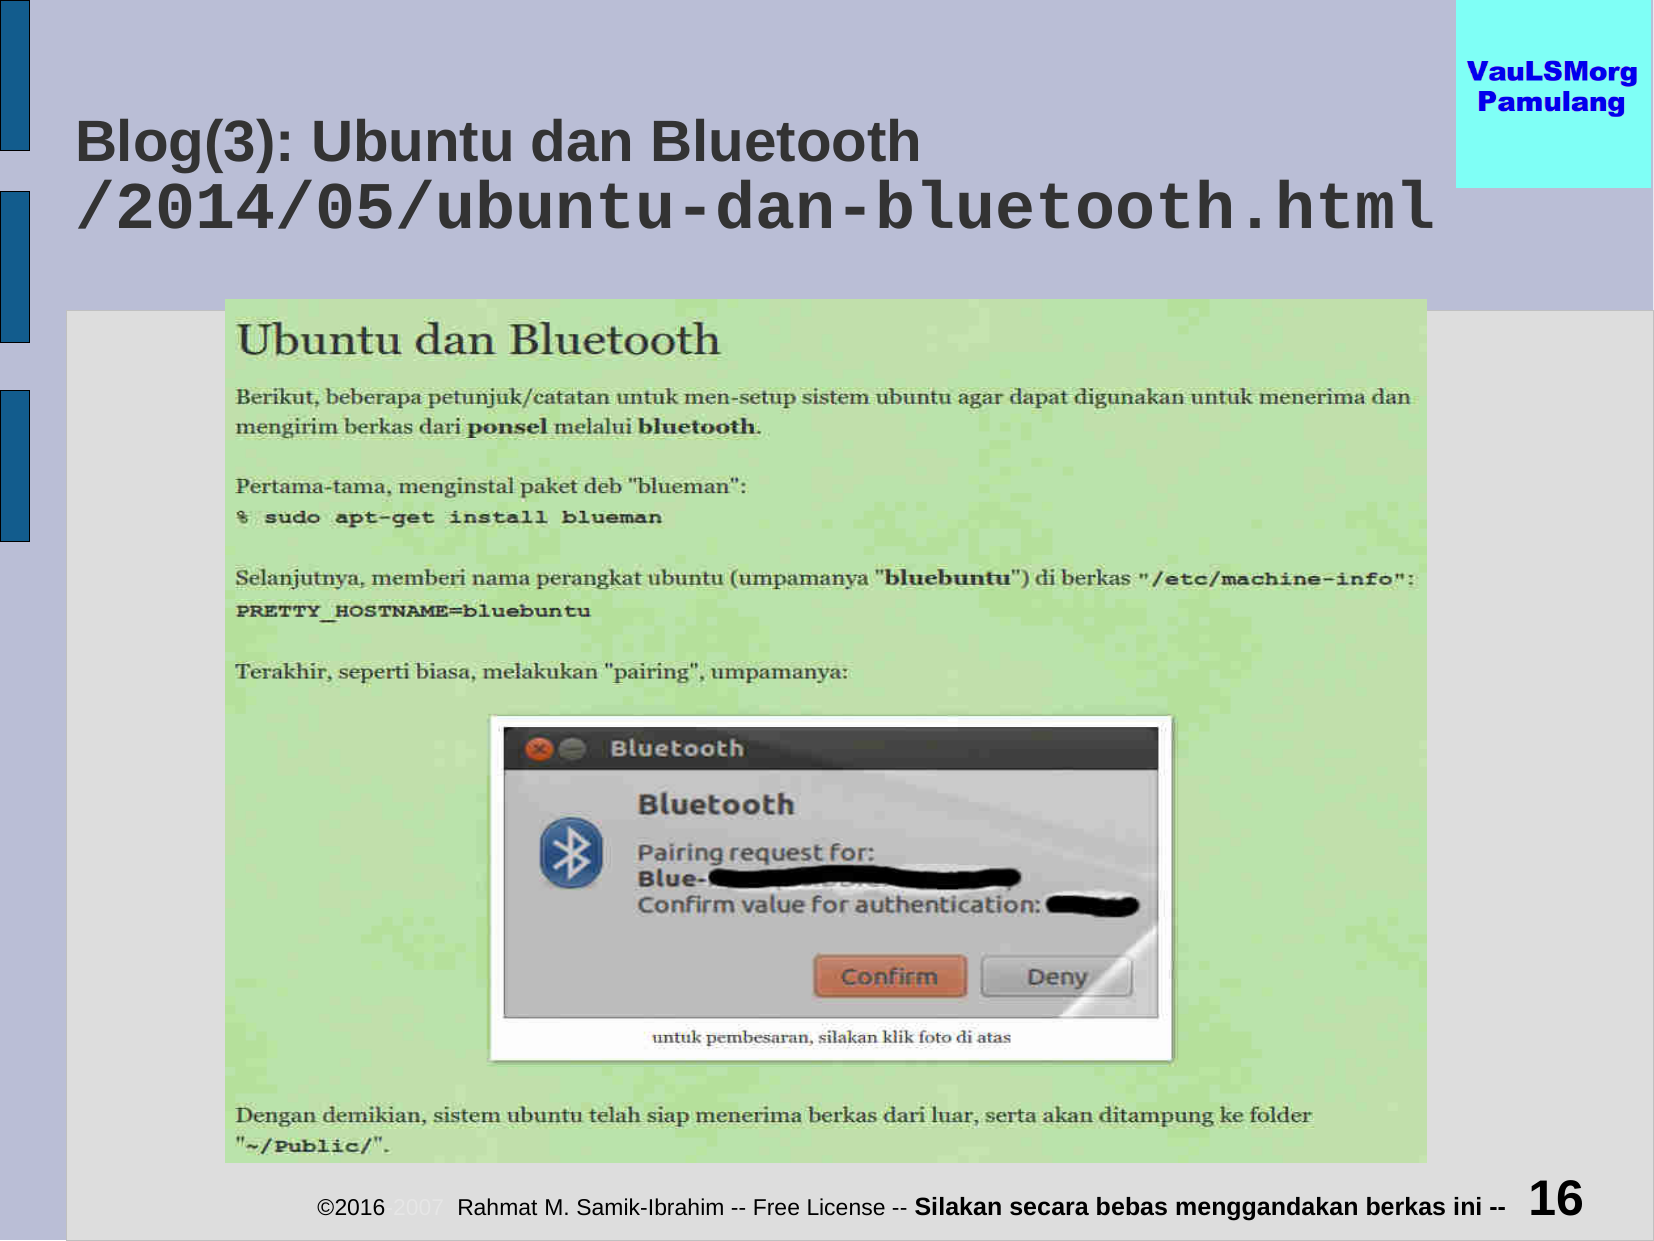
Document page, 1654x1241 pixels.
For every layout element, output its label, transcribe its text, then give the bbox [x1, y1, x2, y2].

title Blog(3): Ubuntu dan Bluetooth /2014/05/ubuntu-dan-bluetooth.html [75, 75, 1613, 283]
picture [1456, 0, 1651, 188]
picture [225, 299, 1427, 1163]
